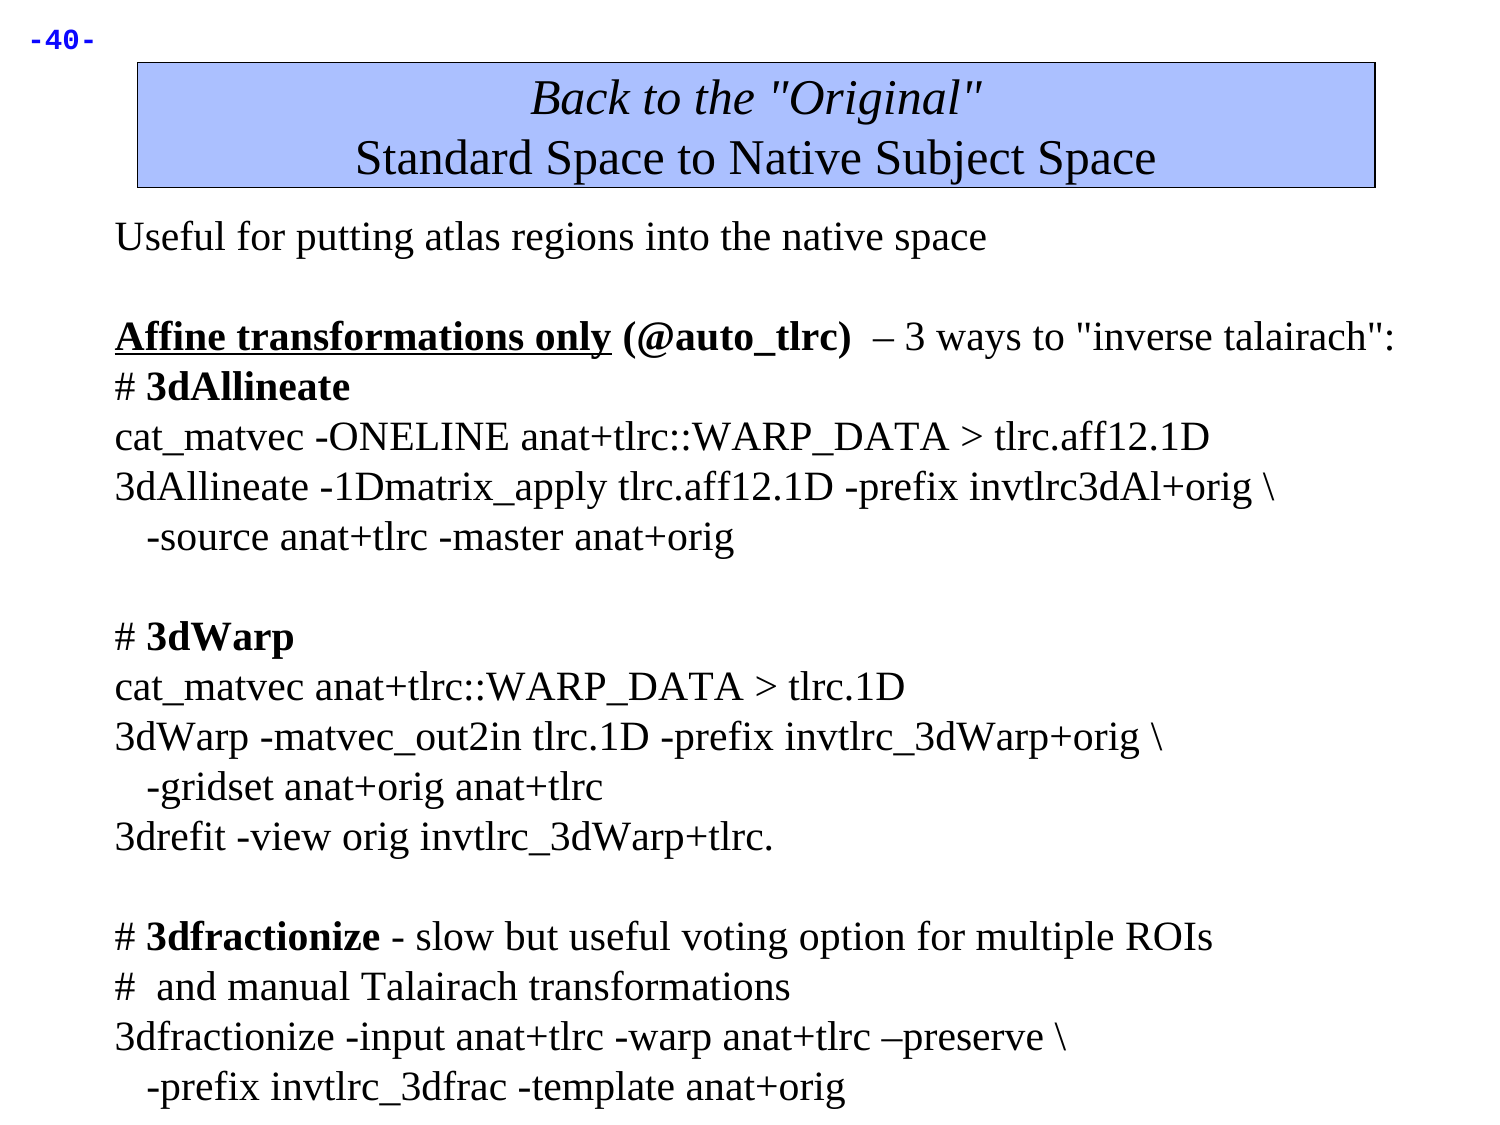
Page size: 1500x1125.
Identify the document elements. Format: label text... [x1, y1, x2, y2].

title Back to the "Original" Standard Space to Native Subject Space [137, 62, 1375, 188]
text_box Useful for putting atlas regions into the native space Affine transformations only (@auto_tlrc) – 3 ways to "inverse talairach": # 3dAllineate cat_matvec -ONELINE anat+tlrc::WARP_DATA > tlrc.aff12.1D 3dAllineate -1Dmatrix_apply tlrc.aff12.1D -prefix invtlrc3dAl+orig \ -source anat+tlrc -master anat+orig # 3dWarp cat_matvec anat+tlrc::WARP_DATA > tlrc.1D 3dWarp -matvec_out2in tlrc.1D -prefix invtlrc_3dWarp+orig \ -gridset anat+orig anat+tlrc 3drefit -view orig invtlrc_3dWarp+tlrc. # 3dfractionize - slow but useful voting option for multiple ROIs # and manual Talairach transformations 3dfractionize -input anat+tlrc -warp anat+tlrc –preserve \ -prefix invtlrc_3dfrac -template anat+orig [99, 200, 1438, 1125]
